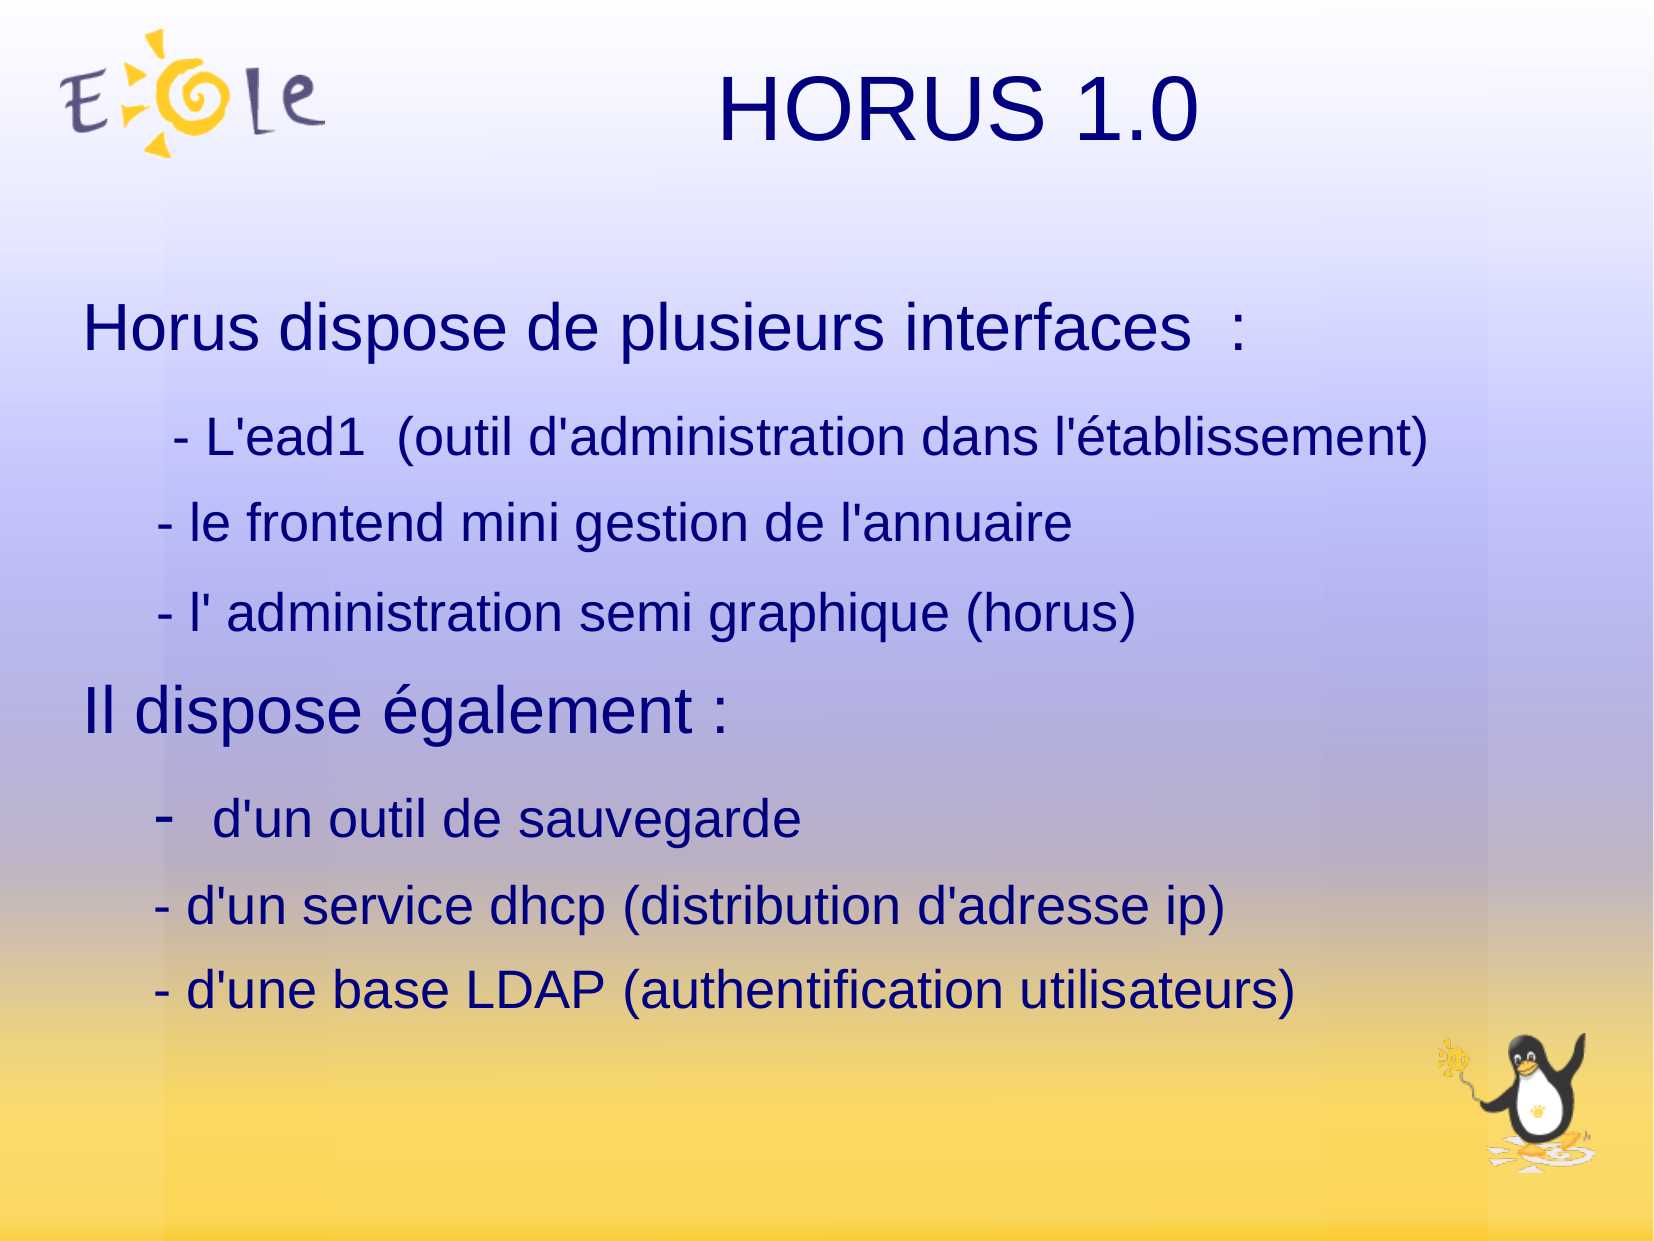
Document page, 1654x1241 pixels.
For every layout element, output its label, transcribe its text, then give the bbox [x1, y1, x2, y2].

list Horus dispose de plusieurs interfaces : - L'ead1 (outil d'administration dans l'établissement) - le frontend mini gestion de l'annuaire - l' administration semi graphique (horus) Il dispose également : - d'un outil de sauvegarde - d'un service dhcp (distribution d'adresse ip) - d'une base LDAP (authentification utilisateurs) [82, 290, 1625, 1241]
picture [0, 0, 1654, 1241]
title HORUS 1.0 [324, 10, 1619, 208]
